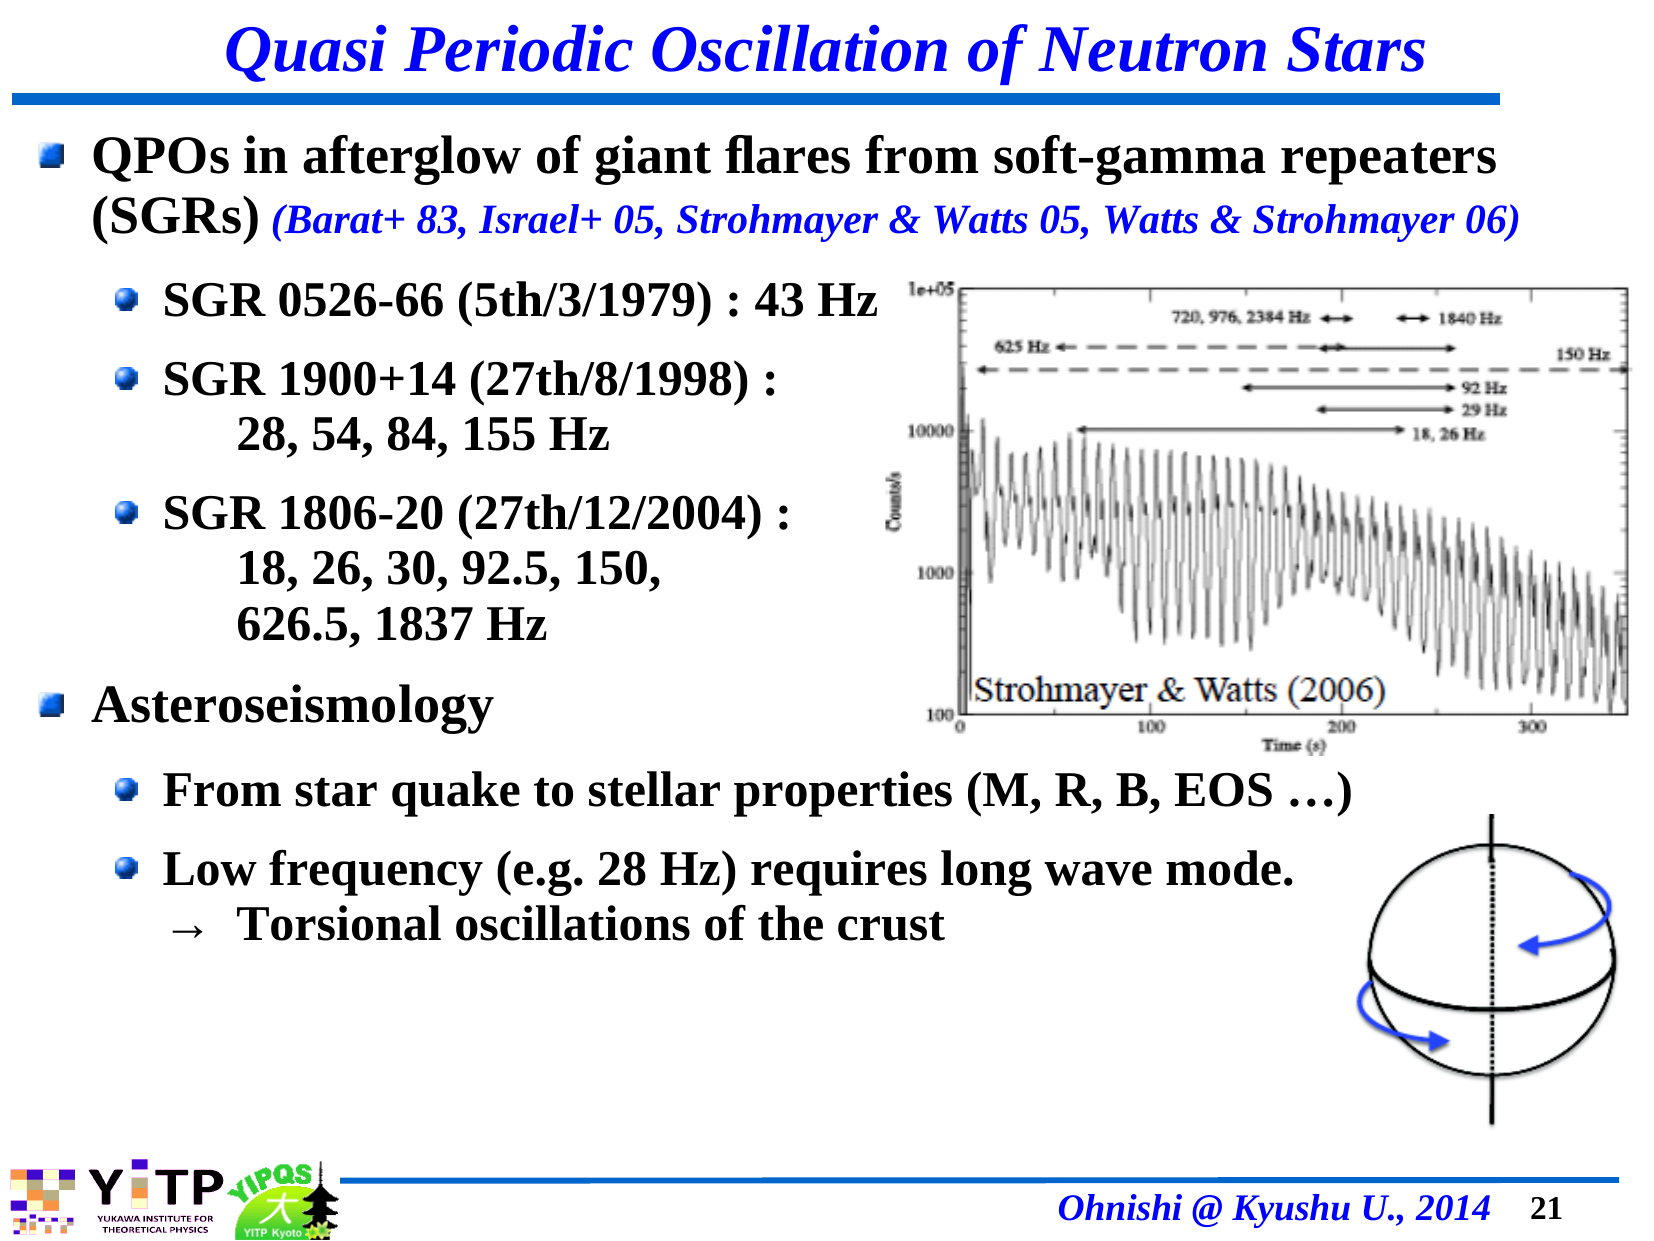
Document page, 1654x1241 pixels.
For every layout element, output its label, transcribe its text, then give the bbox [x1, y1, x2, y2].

picture [1621, 270, 1641, 756]
list QPOs in afterglow of giant ﬂares from soft-gamma repeaters (SGRs) (Barat+ 83, Israel+ 05, Strohmayer & Watts 05, Watts & Strohmayer 06) SGR 0526-66 (5th/3/1979) : 43 Hz SGR 1900+14 (27th/8/1998) : 28, 54, 84, 155 Hz SGR 1806-20 (27th/12/2004) : 18, 26, 30, 92.5, 150, 626.5, 1837 Hz Asteroseismology From star quake to stellar properties (M, R, B, EOS …) Low frequency (e.g. 28 Hz) requires long wave mode. → Torsional oscillations of the crust [20, 124, 1621, 1137]
title Quasi Periodic Oscillation of Neutron Stars [0, 0, 1654, 99]
picture [1346, 814, 1635, 1139]
picture [0, 1154, 340, 1241]
